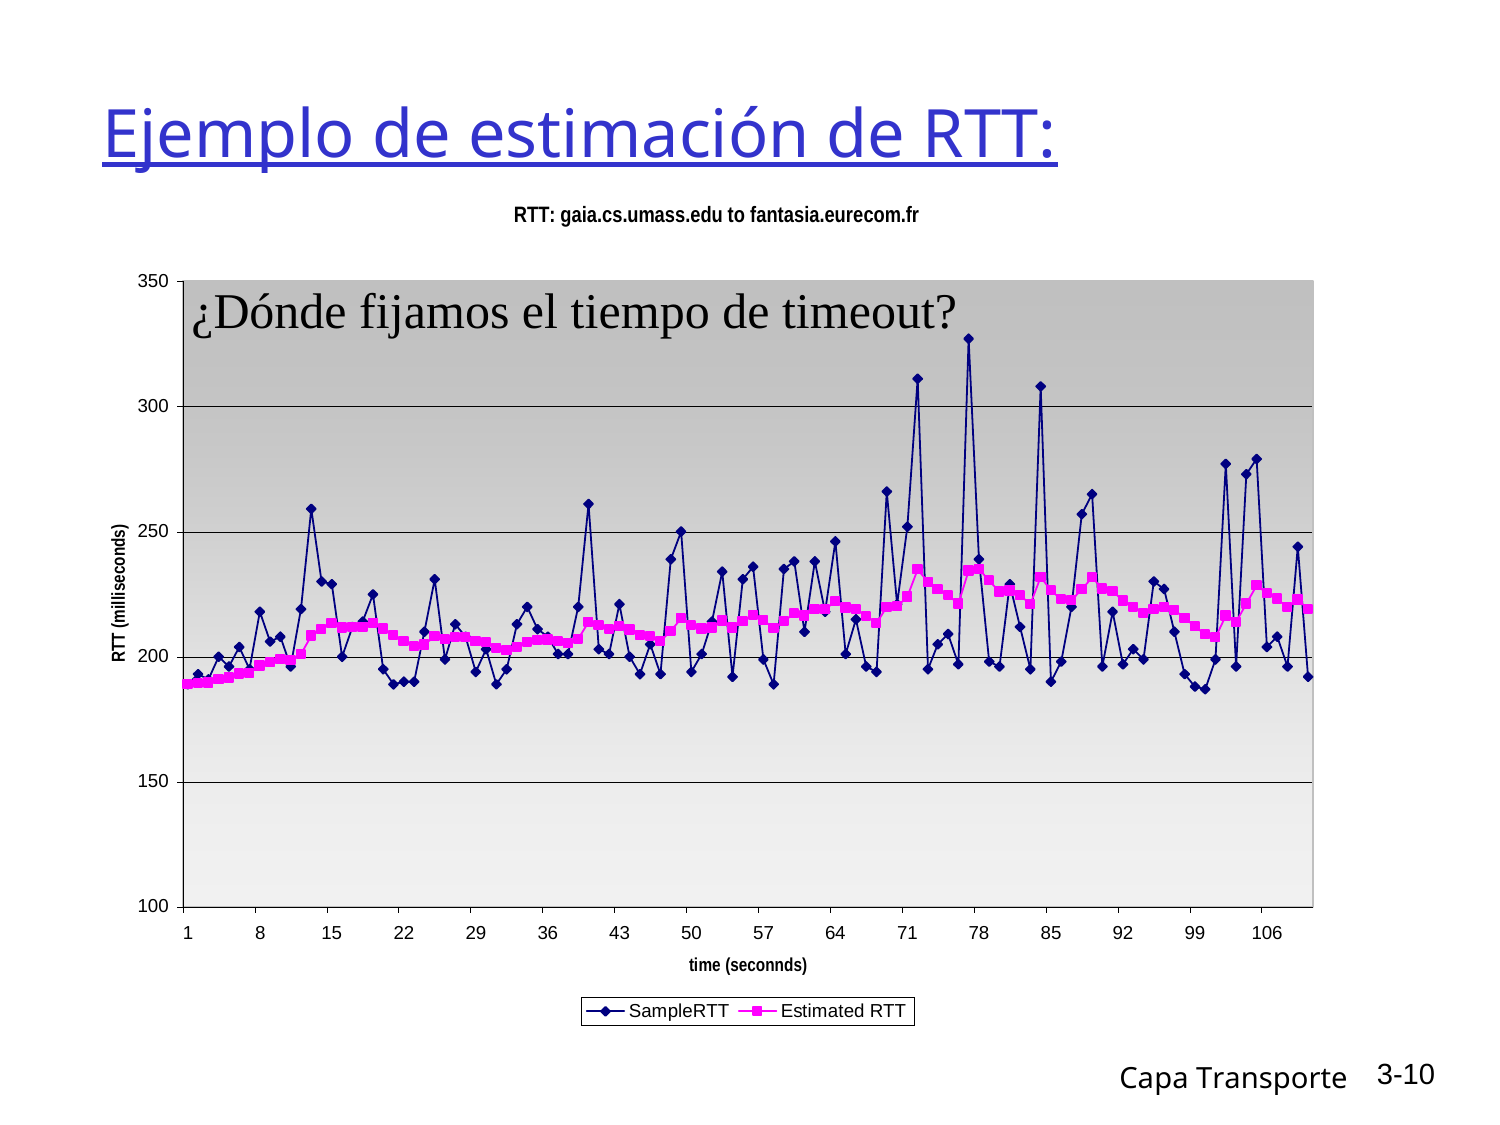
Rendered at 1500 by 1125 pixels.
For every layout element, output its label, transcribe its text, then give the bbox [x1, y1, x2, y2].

text_box ¿Dónde fijamos el tiempo de timeout? [176, 276, 1032, 347]
title Ejemplo de estimación de RTT: [87, 37, 1363, 225]
picture [80, 172, 1351, 1042]
